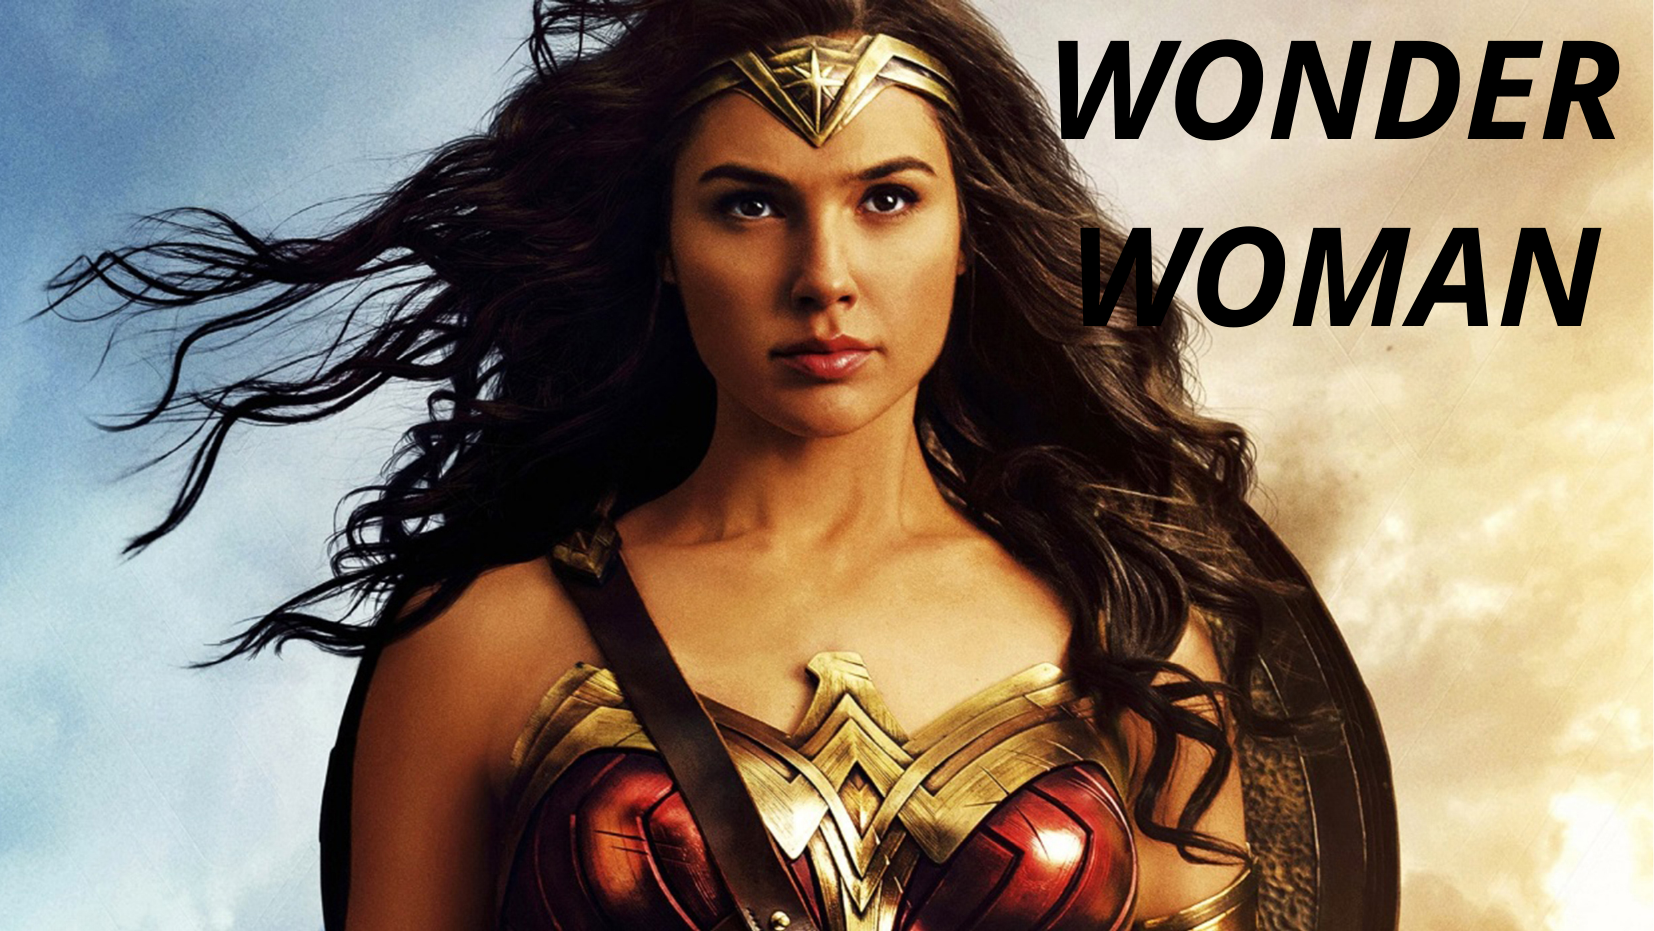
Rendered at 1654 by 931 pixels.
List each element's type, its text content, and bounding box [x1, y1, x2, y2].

title WONDER WOMAN [1015, 0, 1654, 402]
picture [0, 0, 1654, 931]
